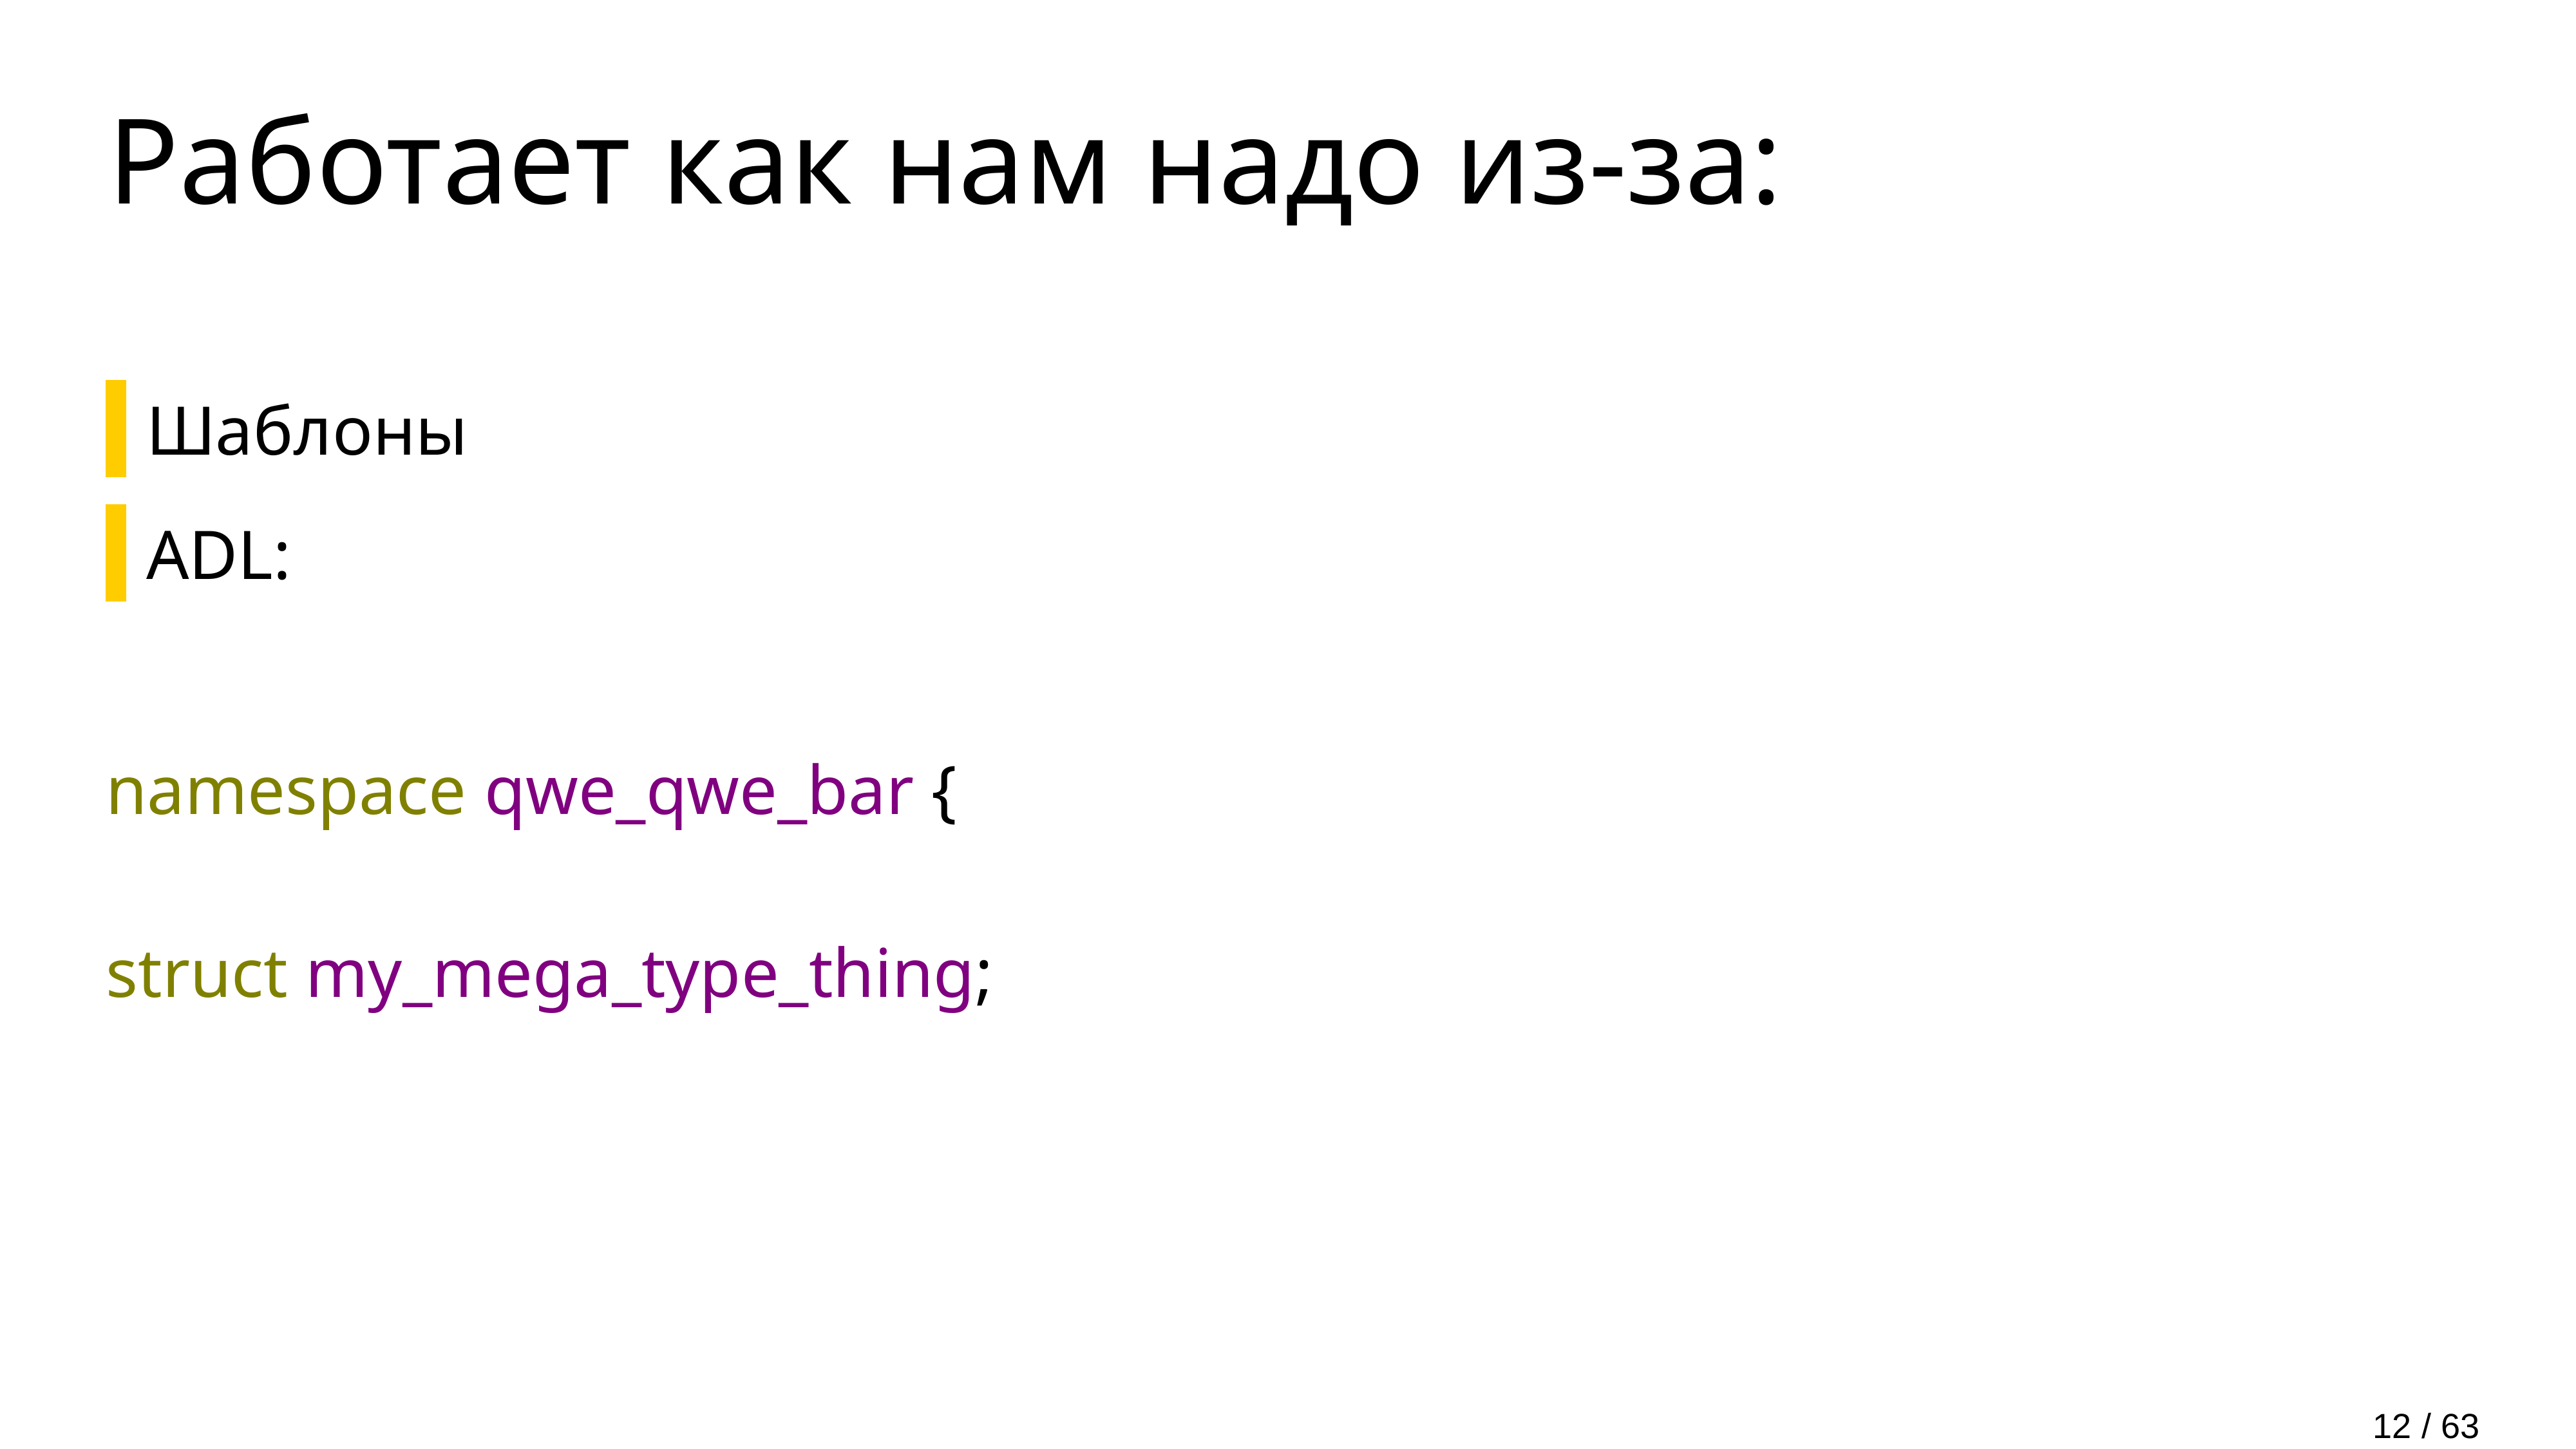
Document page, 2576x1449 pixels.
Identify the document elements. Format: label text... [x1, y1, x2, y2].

title Работает как нам надо из-за: [108, 80, 2468, 242]
text_box <number> / 63 [2363, 1402, 2576, 1449]
text_box Шаблоны ADL: namespace qwe_qwe_bar { struct my_mega_type_thing; } // namespace qwe_qwe_bar [96, 364, 2512, 1449]
